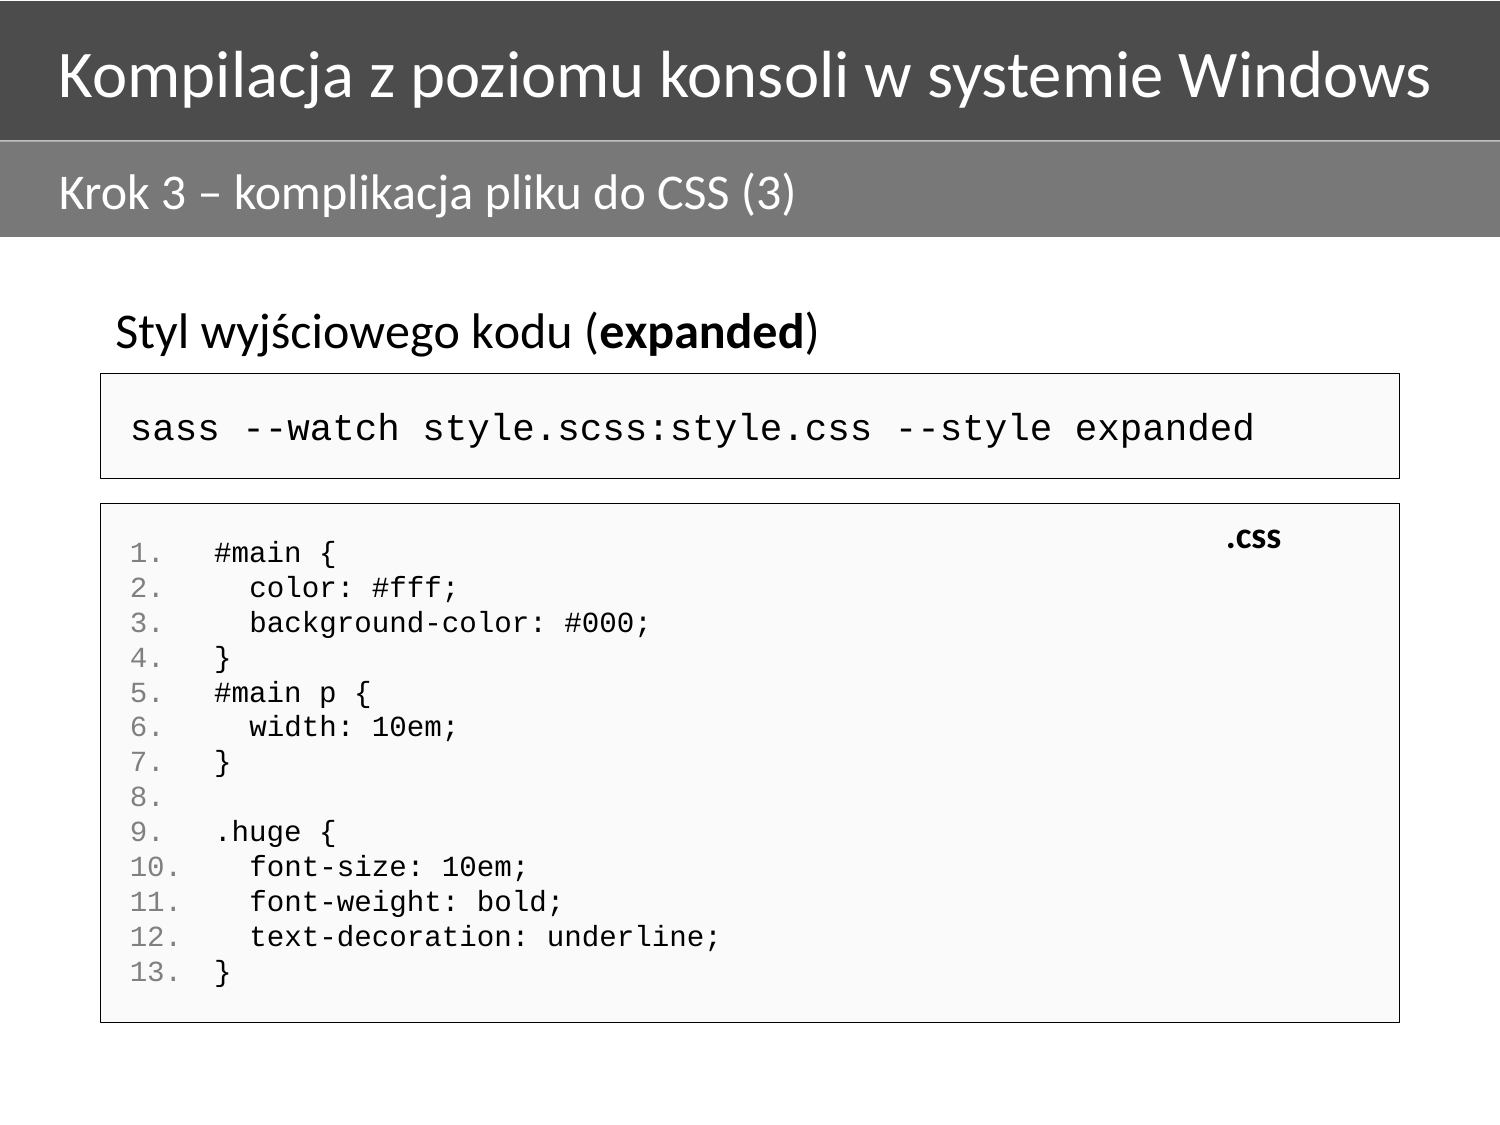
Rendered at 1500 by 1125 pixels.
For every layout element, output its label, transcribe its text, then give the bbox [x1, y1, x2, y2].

text_box .css [1210, 503, 1400, 565]
text_box Krok 3 – komplikacja pliku do CSS (3) [0, 141, 1500, 237]
subtitle Styl wyjściowego kodu (expanded) [100, 290, 1400, 367]
text_box sass --watch style.scss:style.css --style expanded [100, 373, 1400, 479]
text_box #main { color: #fff; background-color: #000; } #main p { width: 10em; } .huge { font-size: 10em; font-weight: bold; text-decoration: underline; } [100, 503, 1400, 1023]
text_box Kompilacja z poziomu konsoli w systemie Windows [0, 1, 1500, 140]
